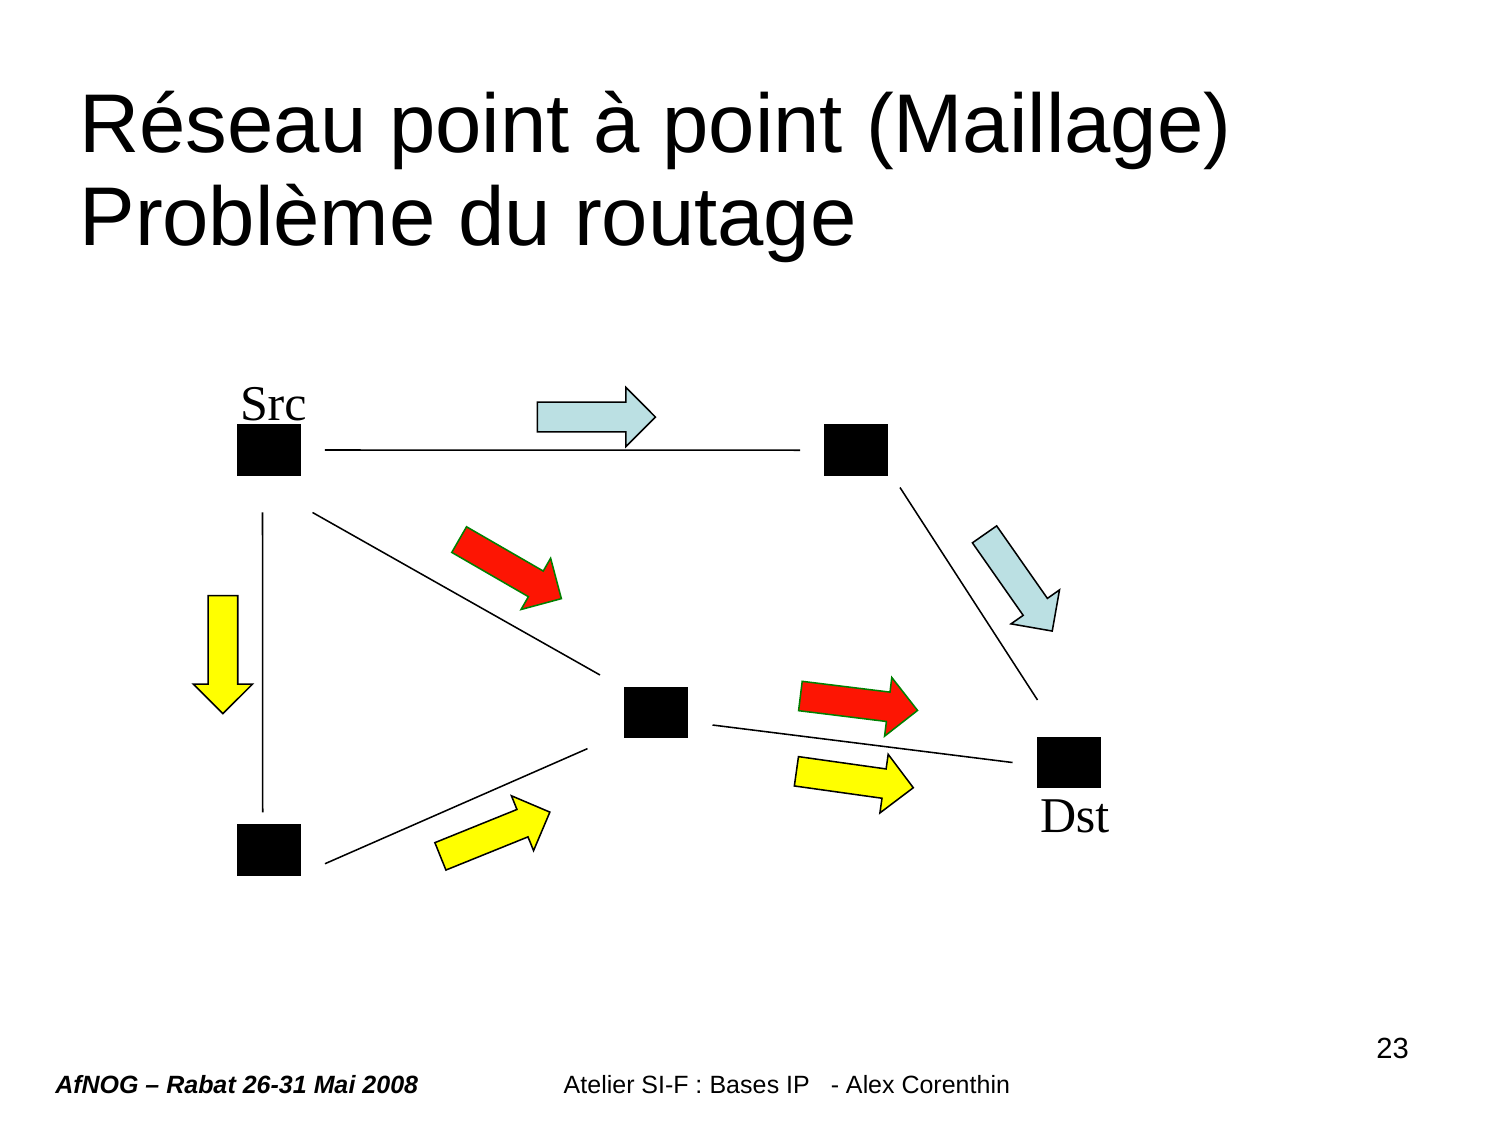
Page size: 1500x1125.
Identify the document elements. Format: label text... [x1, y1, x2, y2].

text_box [794, 754, 914, 813]
text_box [434, 795, 550, 871]
text_box [624, 687, 688, 738]
text_box [451, 526, 562, 610]
text_box [798, 677, 918, 737]
text_box [237, 438, 301, 475]
text_box [537, 387, 656, 447]
text_box Dst [1025, 774, 1125, 851]
text_box [193, 595, 253, 714]
text_box [237, 824, 301, 875]
text_box Src [225, 362, 322, 438]
text_box [825, 425, 888, 475]
title Réseau point à point (Maillage) Problème du routage [64, 62, 1353, 278]
text_box [972, 525, 1060, 632]
text_box [1037, 737, 1100, 774]
